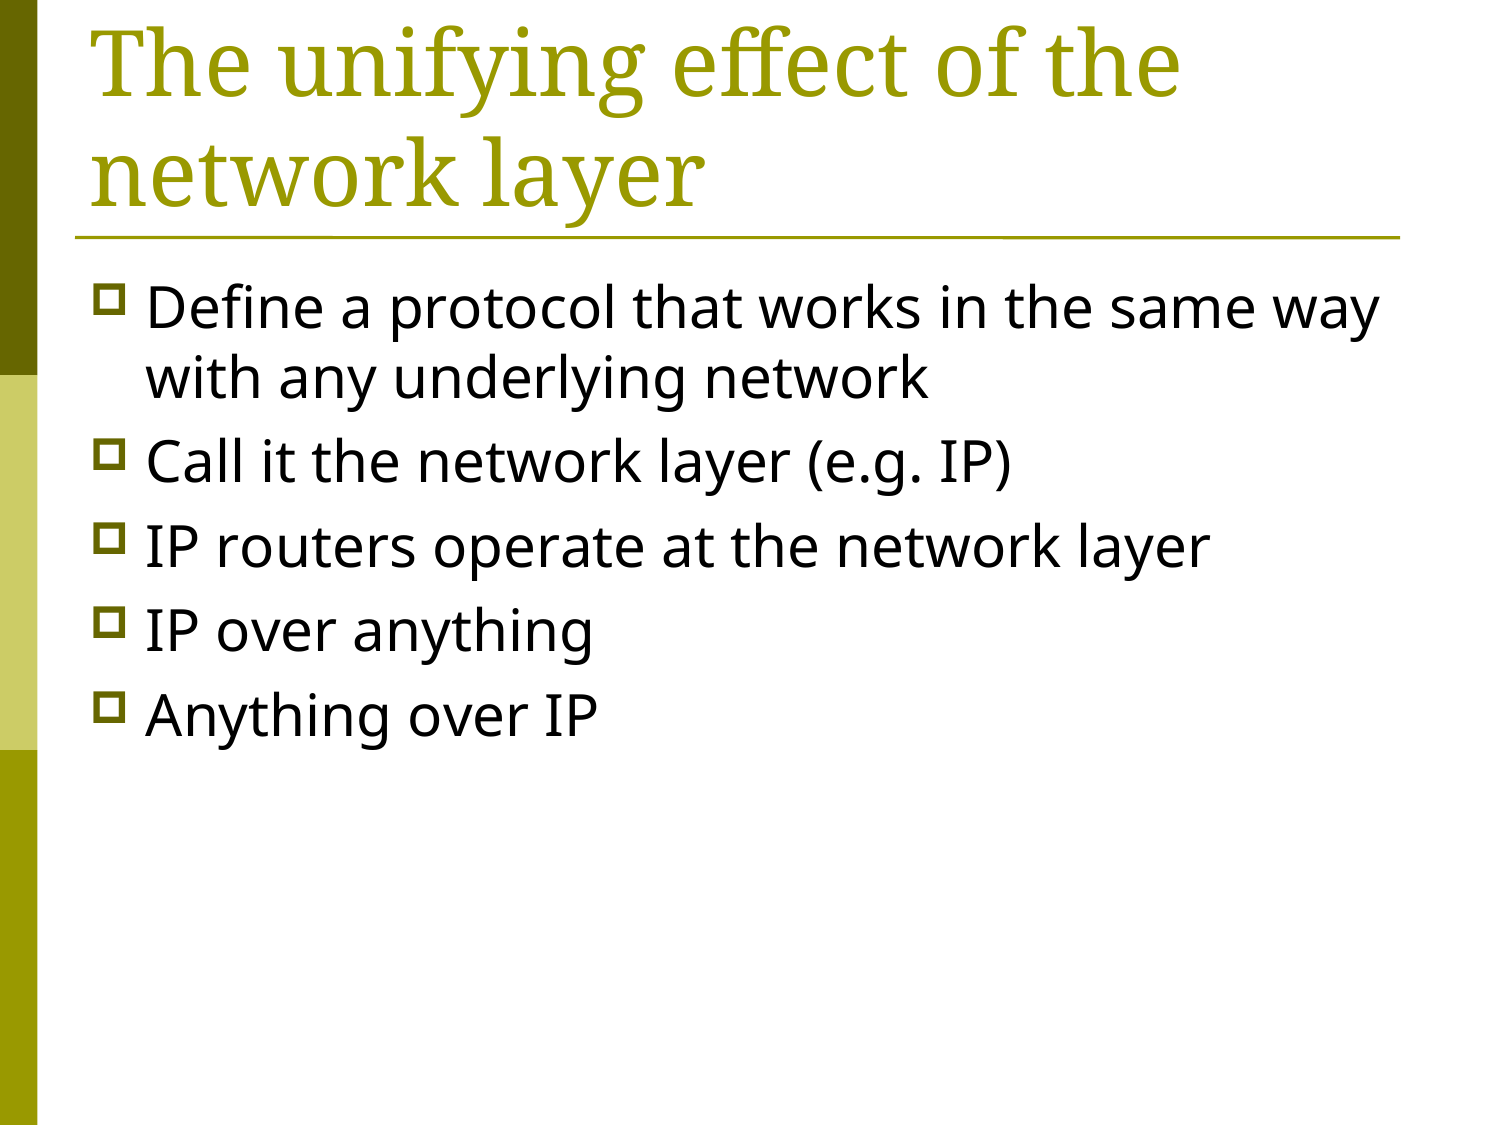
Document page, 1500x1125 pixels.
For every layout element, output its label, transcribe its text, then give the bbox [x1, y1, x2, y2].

title The unifying effect of the network layer [75, 0, 1426, 233]
list Define a protocol that works in the same way with any underlying network Call it the network layer (e.g. IP)‏ IP routers operate at the network layer IP over anything Anything over IP [75, 262, 1426, 1006]
